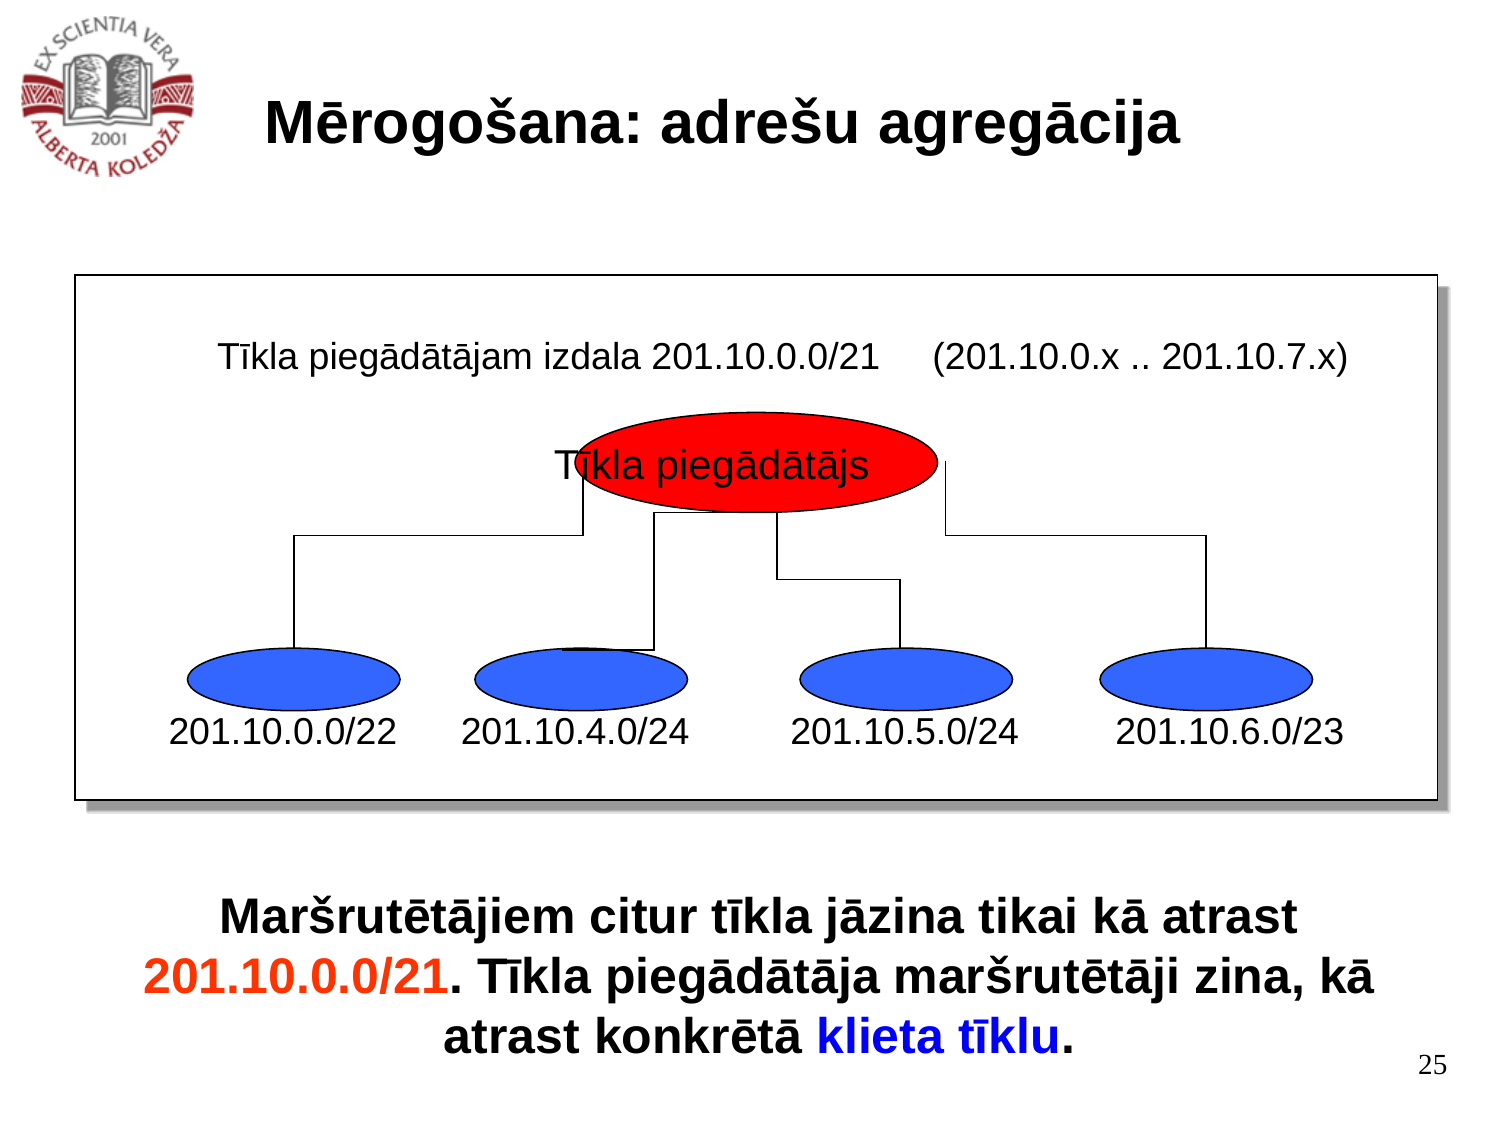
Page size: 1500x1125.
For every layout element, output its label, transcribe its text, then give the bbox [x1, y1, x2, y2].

text_box 201.10.6.0/23 [1100, 699, 1360, 761]
text_box 201.10.0.0/22 [153, 699, 413, 761]
text_box 201.10.5.0/24 [775, 699, 1035, 761]
text_box Tīkla piegādātājs [575, 412, 938, 513]
text_box Tīkla piegādātājam izdala 201.10.0.0/21 (201.10.0.x .. 201.10.7.x) [202, 324, 1365, 386]
text_box <skaitlis> [1312, 1037, 1463, 1101]
text_box 201.10.4.0/24 [445, 699, 705, 761]
text_box Maršrutētājiem citur tīkla jāzina tikai kā atrast 201.10.0.0/21. Tīkla piegādātāja maršrutētāji zina, kā atrast konkrētā klieta tīklu. [95, 876, 1425, 1072]
picture [21, 16, 194, 177]
text_box [75, 275, 1438, 801]
title Mērogošana: adrešu agregācija [50, 62, 1374, 175]
